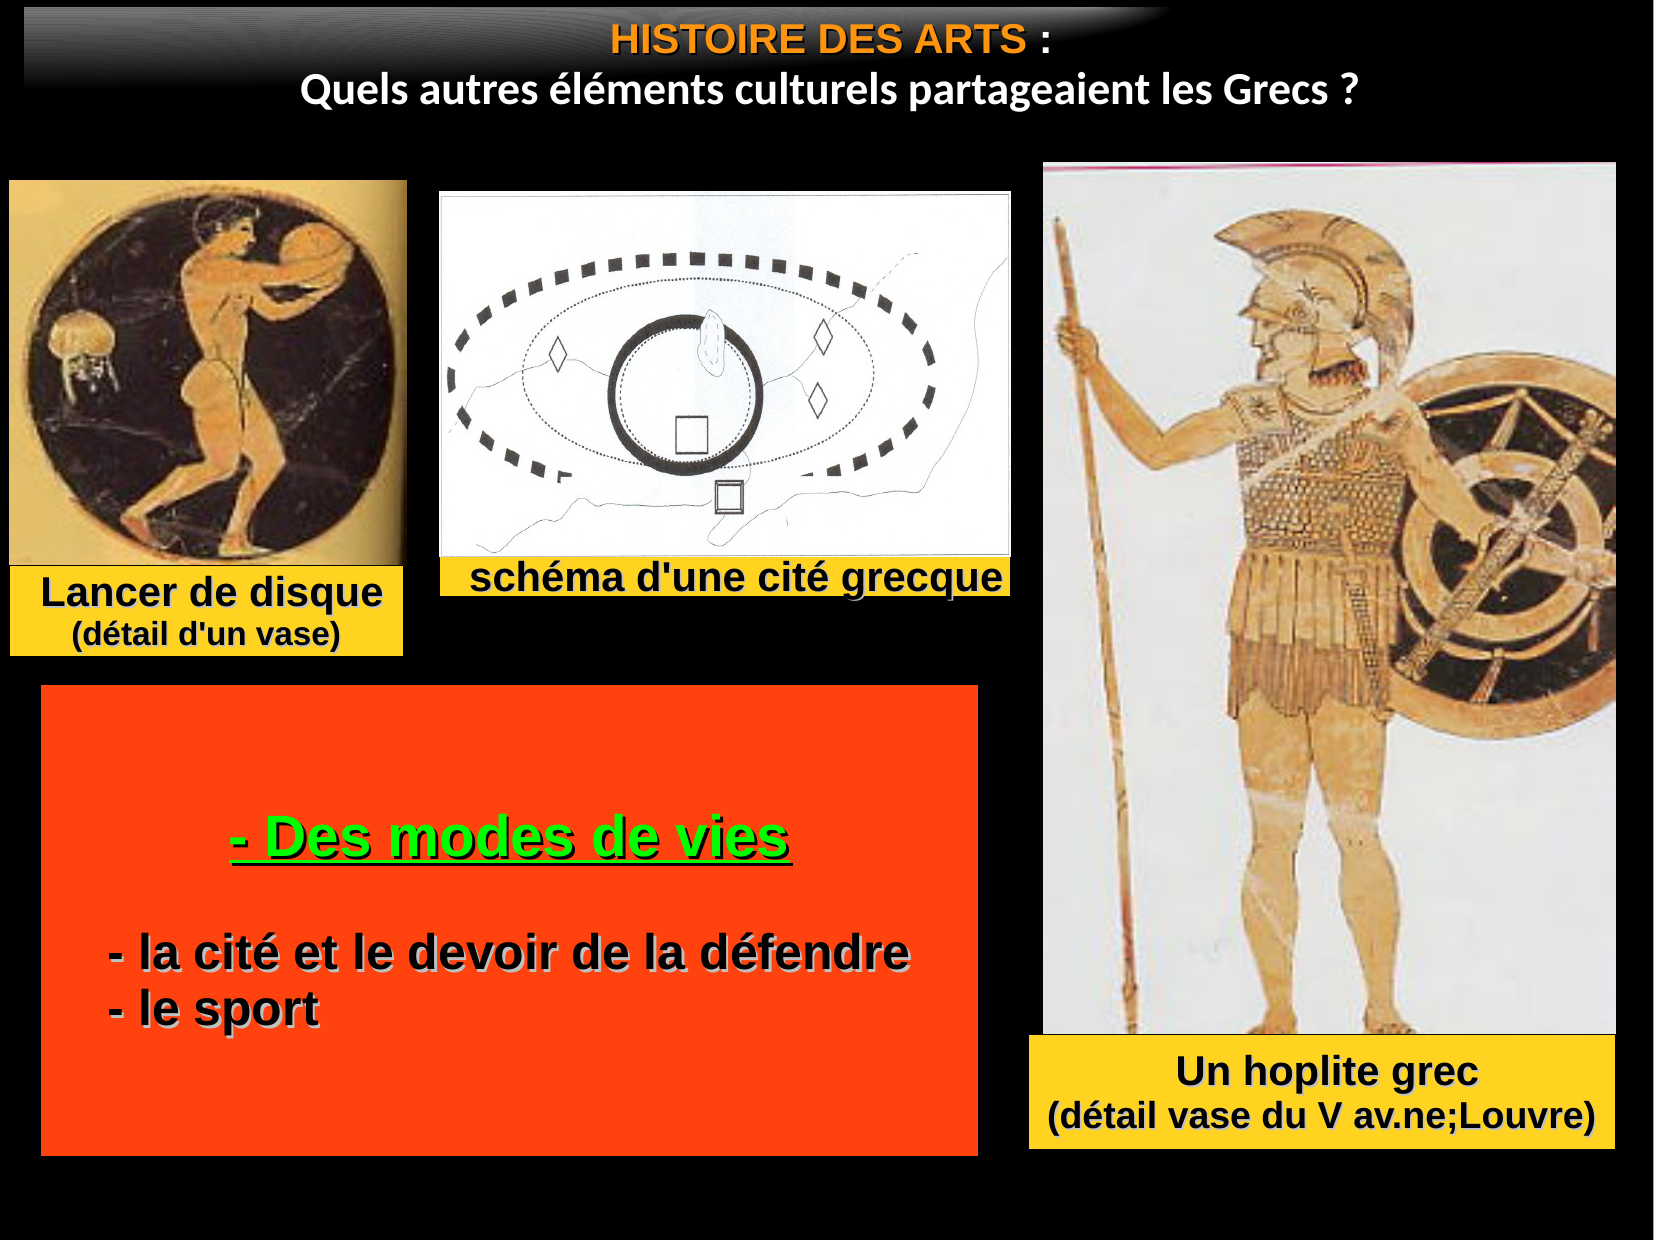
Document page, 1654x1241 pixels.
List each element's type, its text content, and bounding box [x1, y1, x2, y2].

text_box - Des modes de vies - la cité et le devoir de la défendre - le sport [40, 684, 979, 1157]
text_box HISTOIRE DES ARTS : Quels autres éléments culturels partageaient les Grecs ? [23, 6, 1651, 125]
picture [1043, 162, 1616, 1034]
text_box Un hoplite grec (détail vase du V av.ne;Louvre) [1028, 1034, 1616, 1150]
picture [9, 180, 407, 566]
picture [439, 191, 1011, 557]
text_box schéma d'une cité grecque [439, 557, 1011, 597]
text_box Lancer de disque (détail d'un vase) [9, 565, 404, 657]
